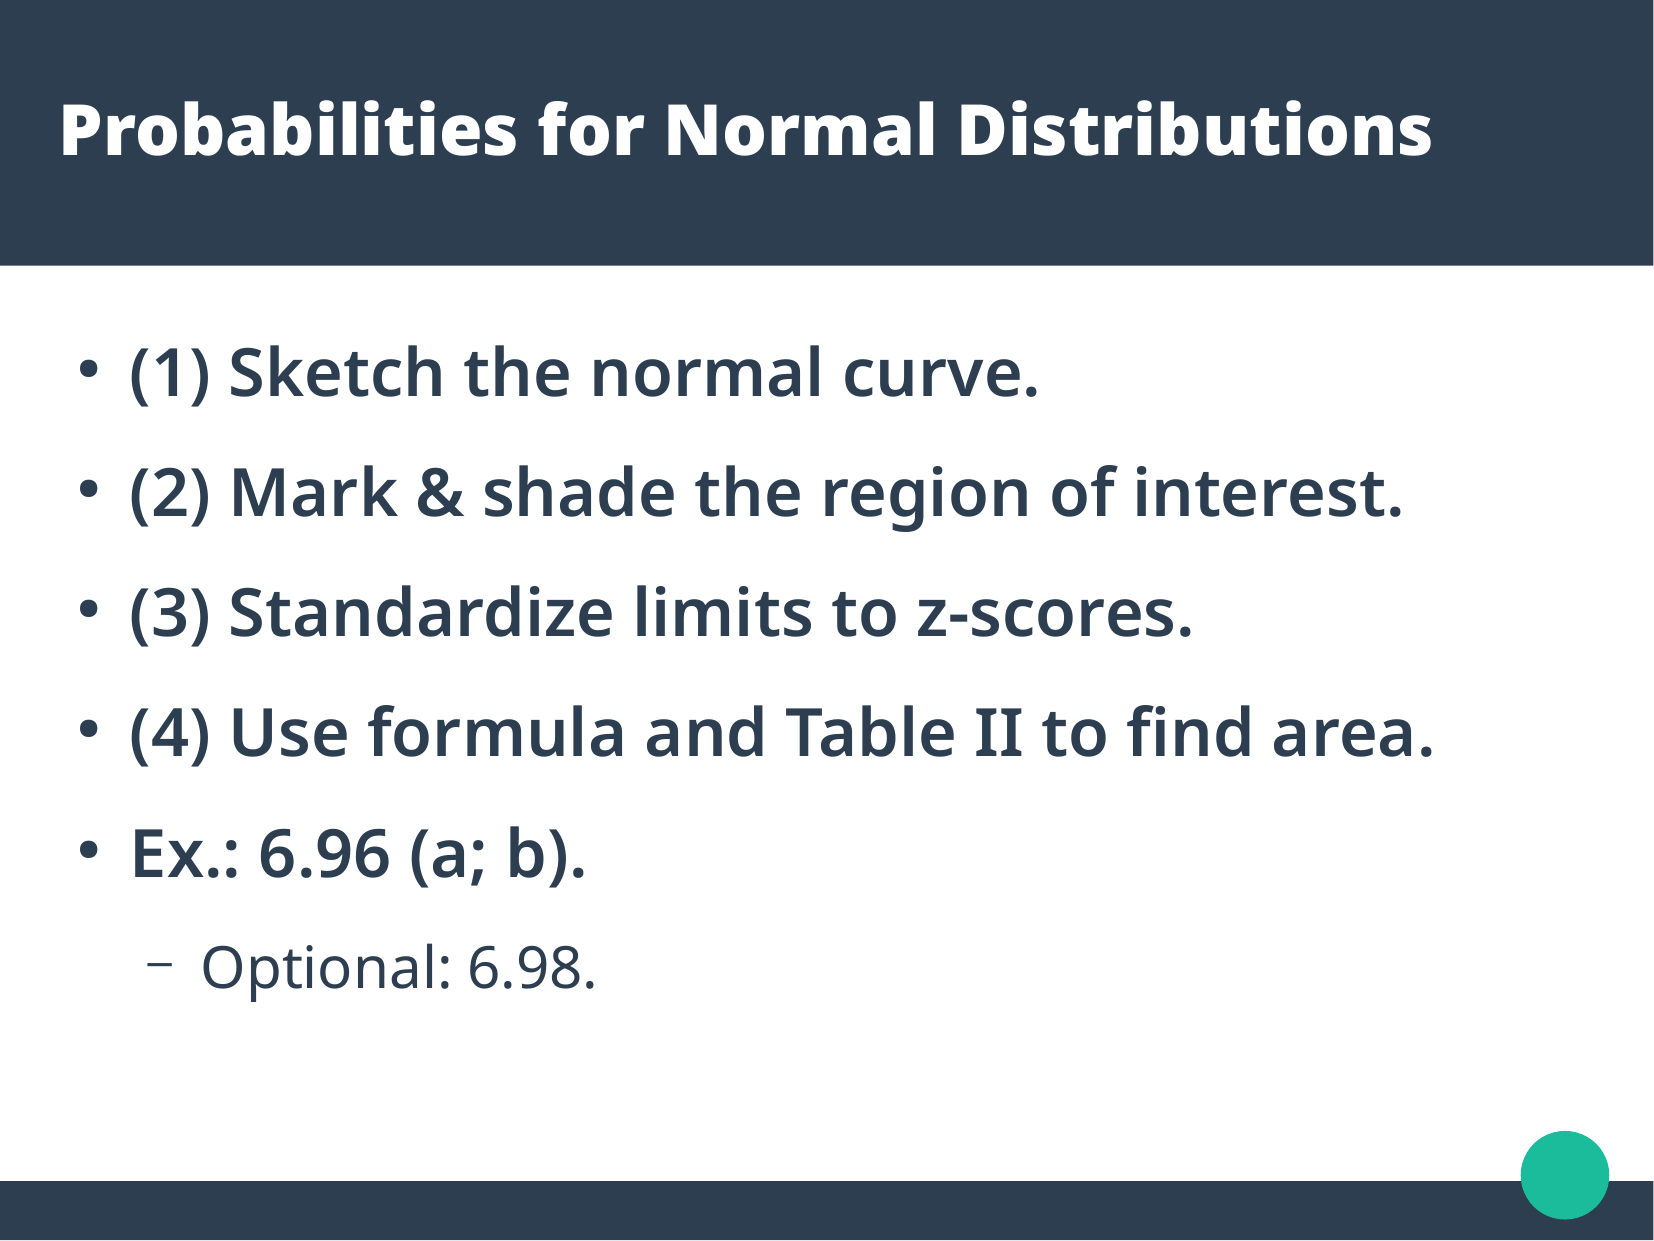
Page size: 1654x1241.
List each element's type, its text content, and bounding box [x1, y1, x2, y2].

list (1) Sketch the normal curve. (2) Mark & shade the region of interest. (3) Standardize limits to z-scores. (4) Use formula and Table II to find area. Ex.: 6.96 (a; b). Optional: 6.98. [59, 324, 1595, 1152]
title Probabilities for Normal Distributions [59, 49, 1595, 207]
